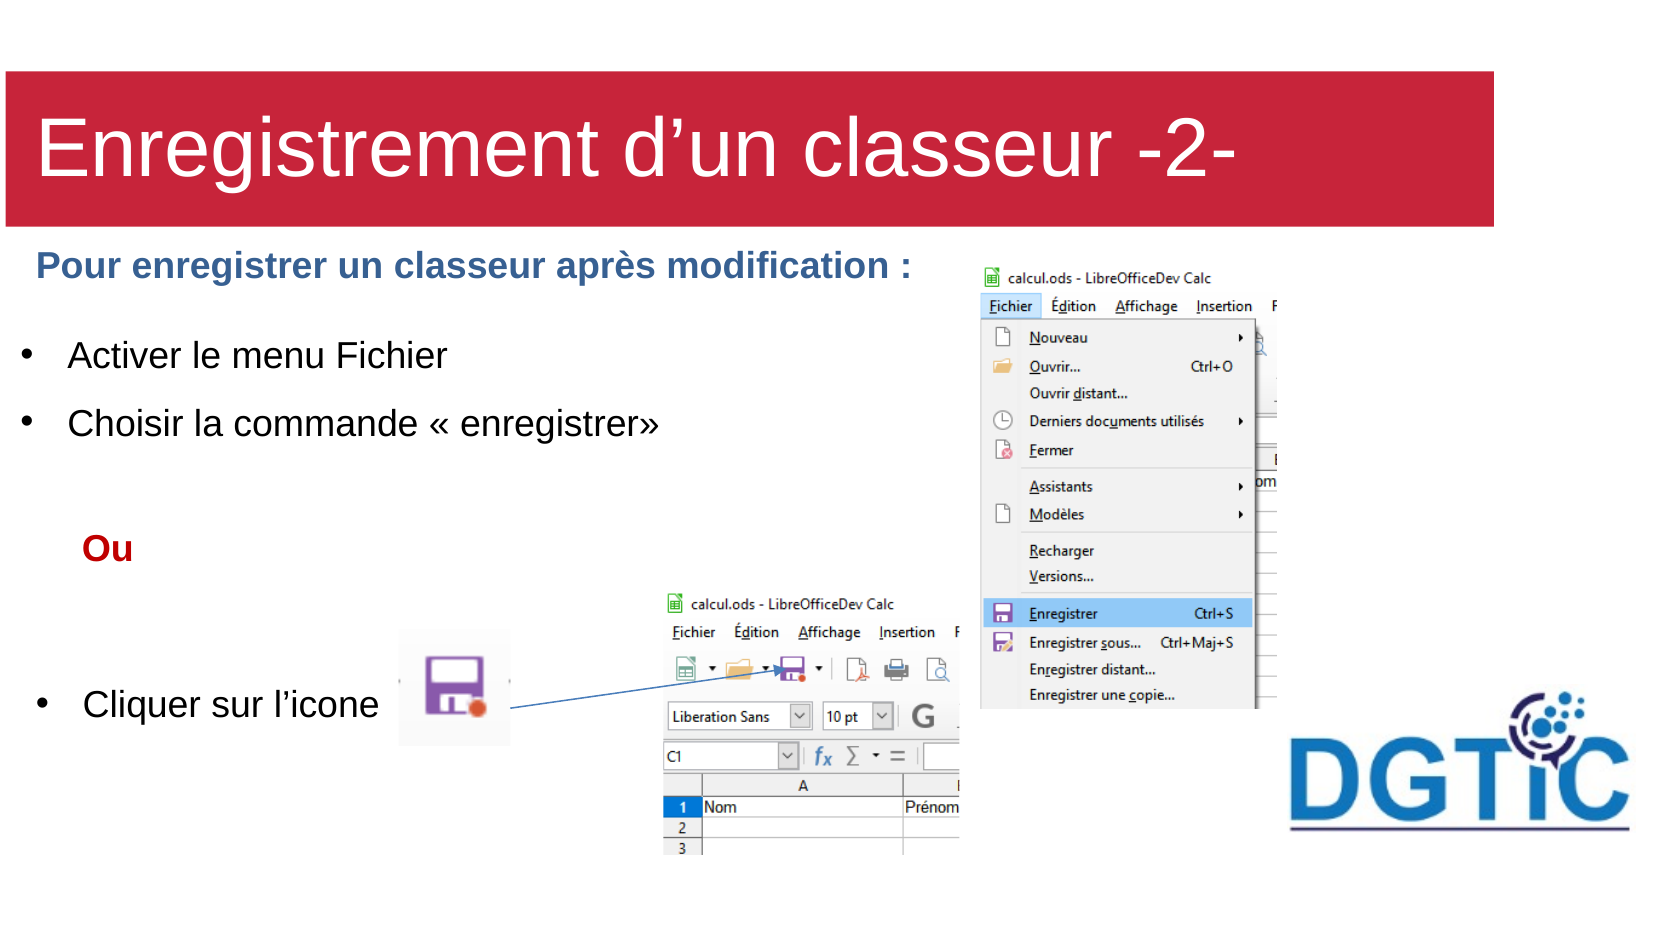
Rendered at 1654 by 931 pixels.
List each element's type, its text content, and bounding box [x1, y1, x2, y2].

text_box Cliquer sur l’icone [511, 649, 802, 733]
text_box Enregistrement d’un classeur -2- [5, 71, 1494, 227]
picture [980, 264, 1277, 709]
text_box Cliquer sur l’icone [21, 649, 398, 733]
picture [398, 629, 511, 746]
picture [1287, 684, 1636, 833]
text_box Ou [67, 516, 225, 577]
text_box Pour enregistrer un classeur après modification : [21, 234, 1510, 294]
text_box Activer le menu Fichier Choisir la commande « enregistrer» [5, 301, 787, 452]
picture [663, 590, 960, 855]
